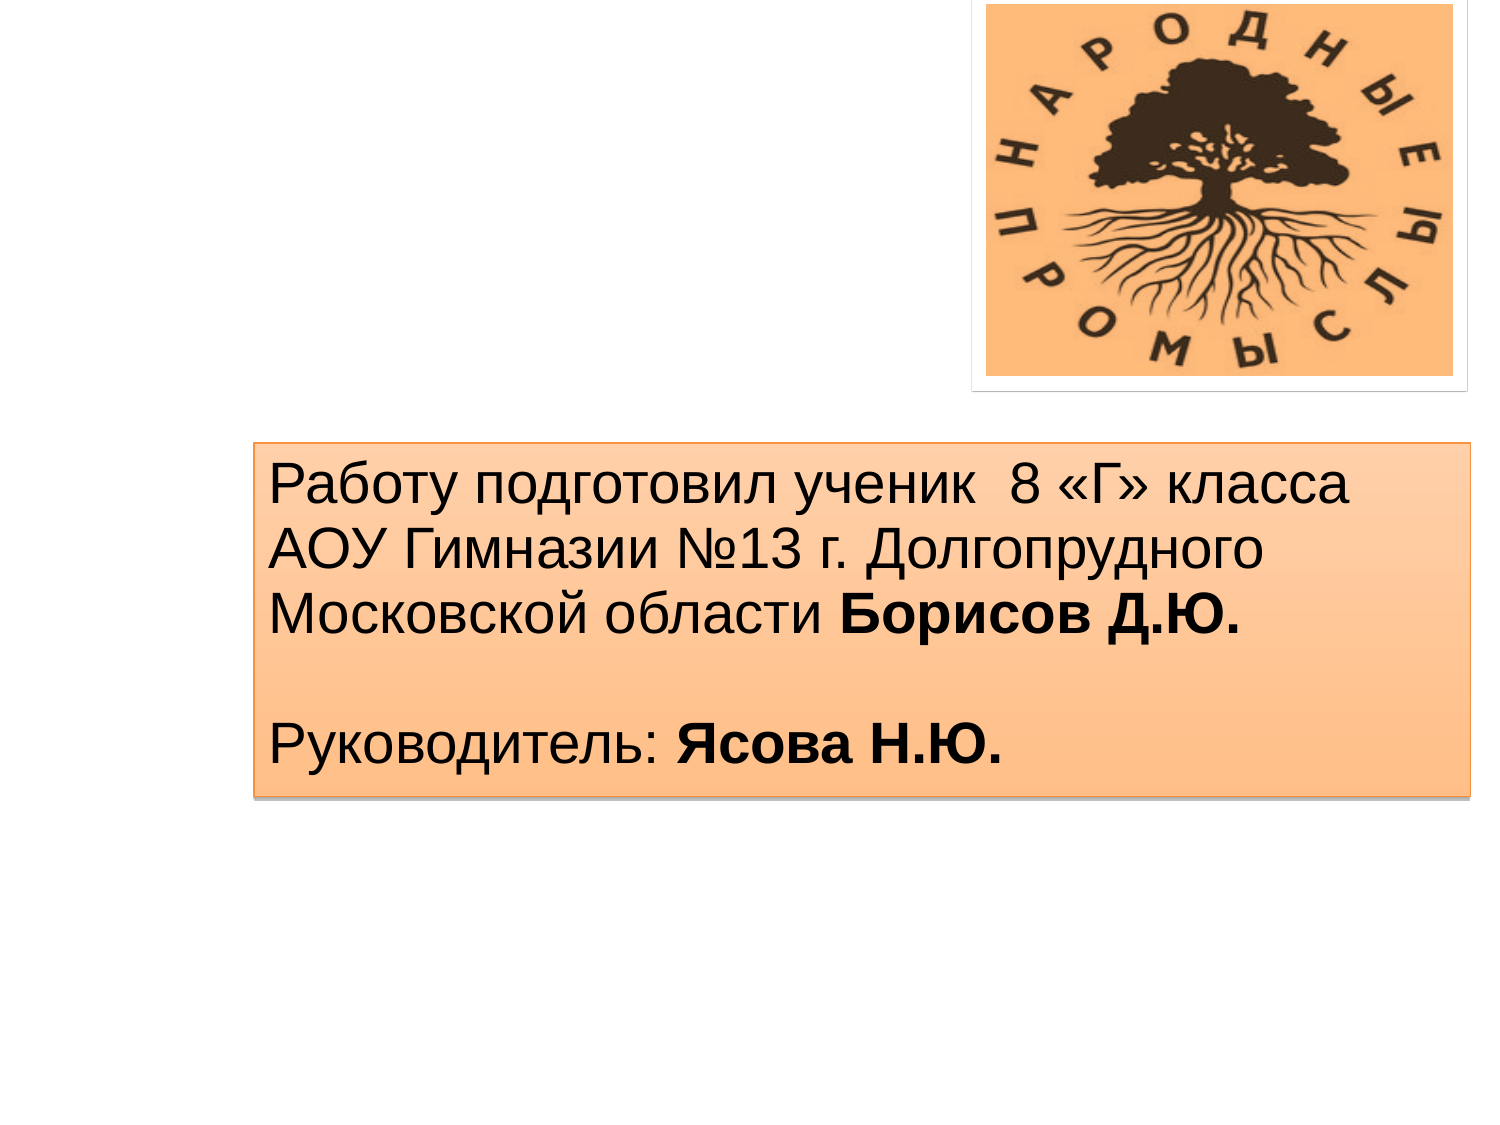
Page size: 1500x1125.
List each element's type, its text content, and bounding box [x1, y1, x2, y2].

text_box Работу подготовил ученик 8 «Г» класса АОУ Гимназии №13 г. Долгопрудного Московской области Борисов Д.Ю. Руководитель: Ясова Н.Ю. [253, 442, 1471, 797]
picture [986, 4, 1453, 376]
